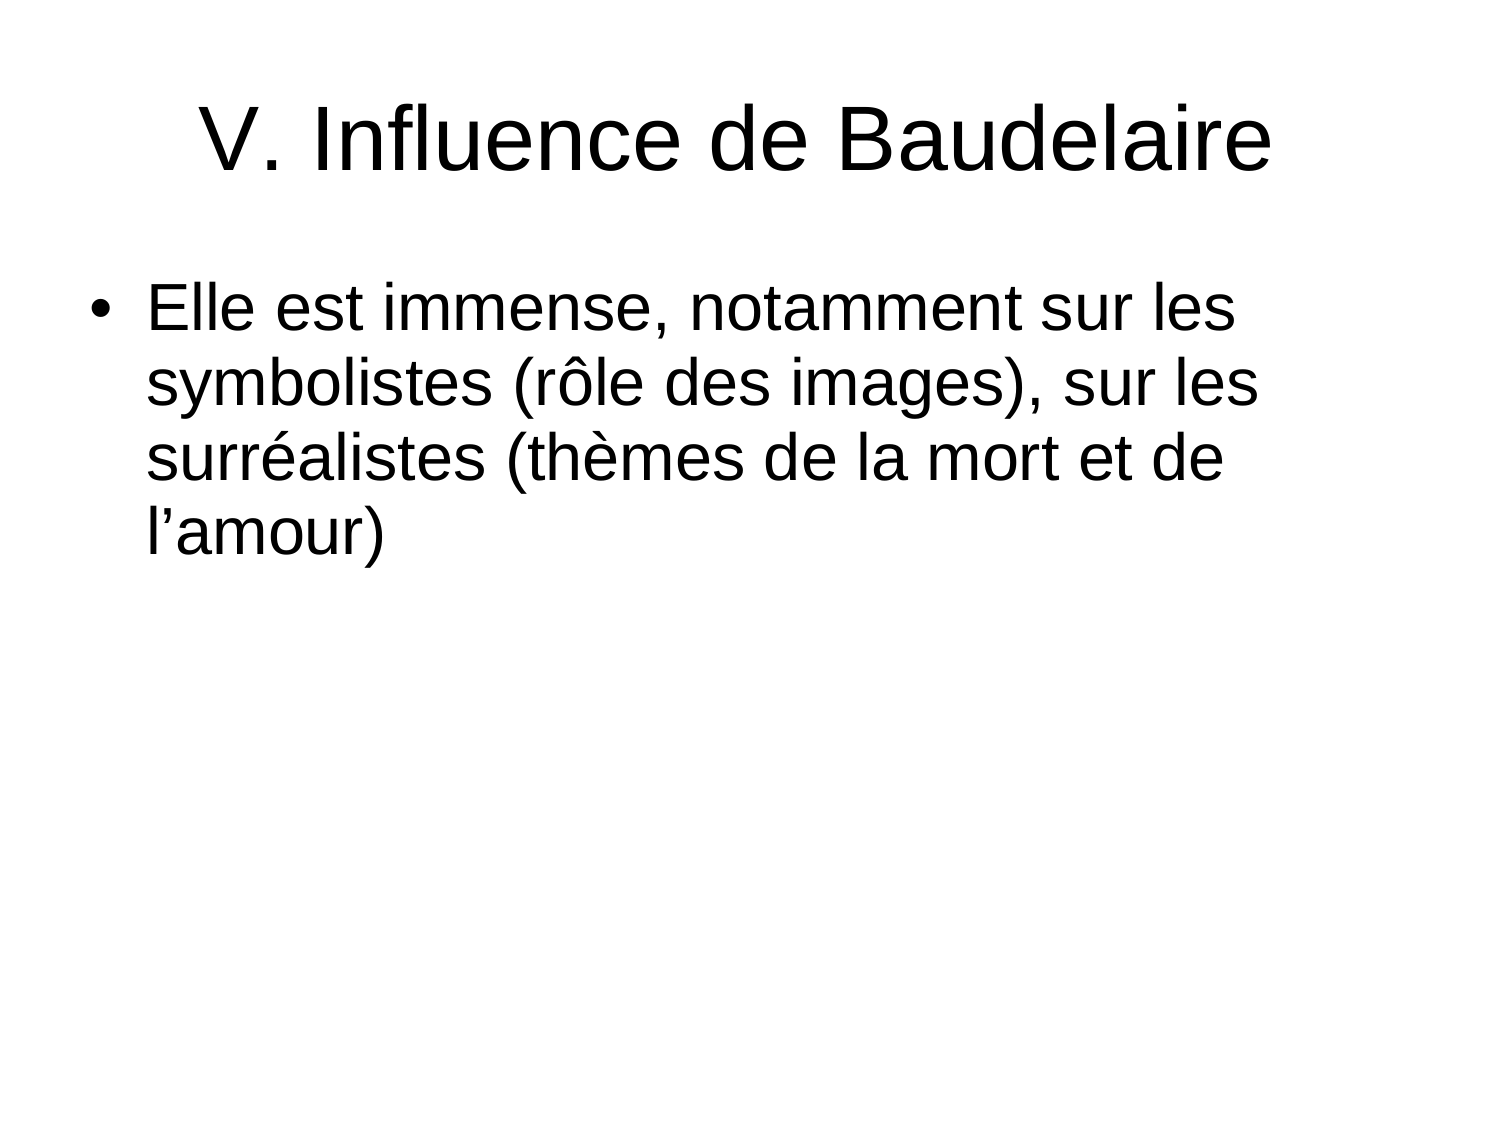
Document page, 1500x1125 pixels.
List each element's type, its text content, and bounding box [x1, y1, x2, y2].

title V. Influence de Baudelaire [75, 45, 1426, 233]
list Elle est immense, notamment sur les symbolistes (rôle des images), sur les surréalistes (thèmes de la mort et de l’amour) [75, 262, 1426, 1006]
